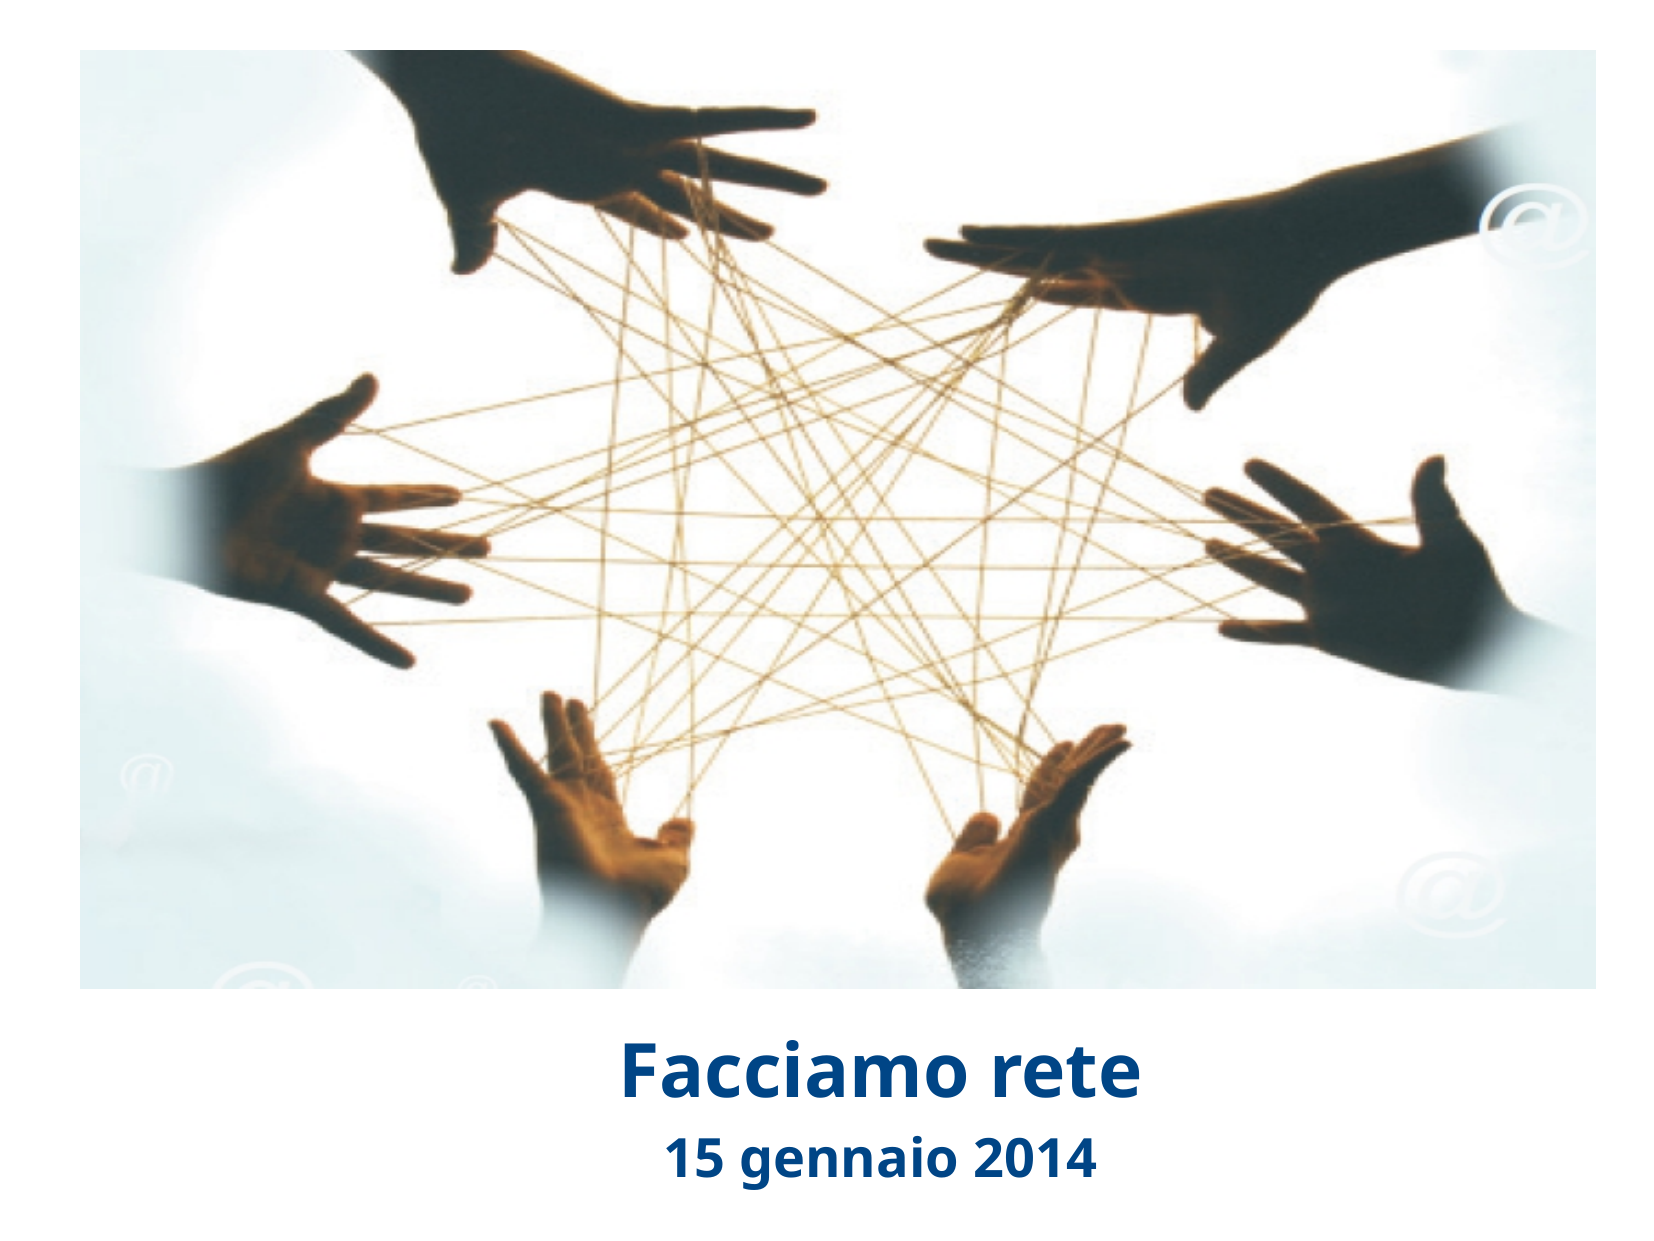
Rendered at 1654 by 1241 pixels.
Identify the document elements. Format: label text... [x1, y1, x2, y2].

text_box Facciamo rete 15 gennaio 2014 [603, 1010, 1224, 1182]
picture [80, 50, 1596, 989]
